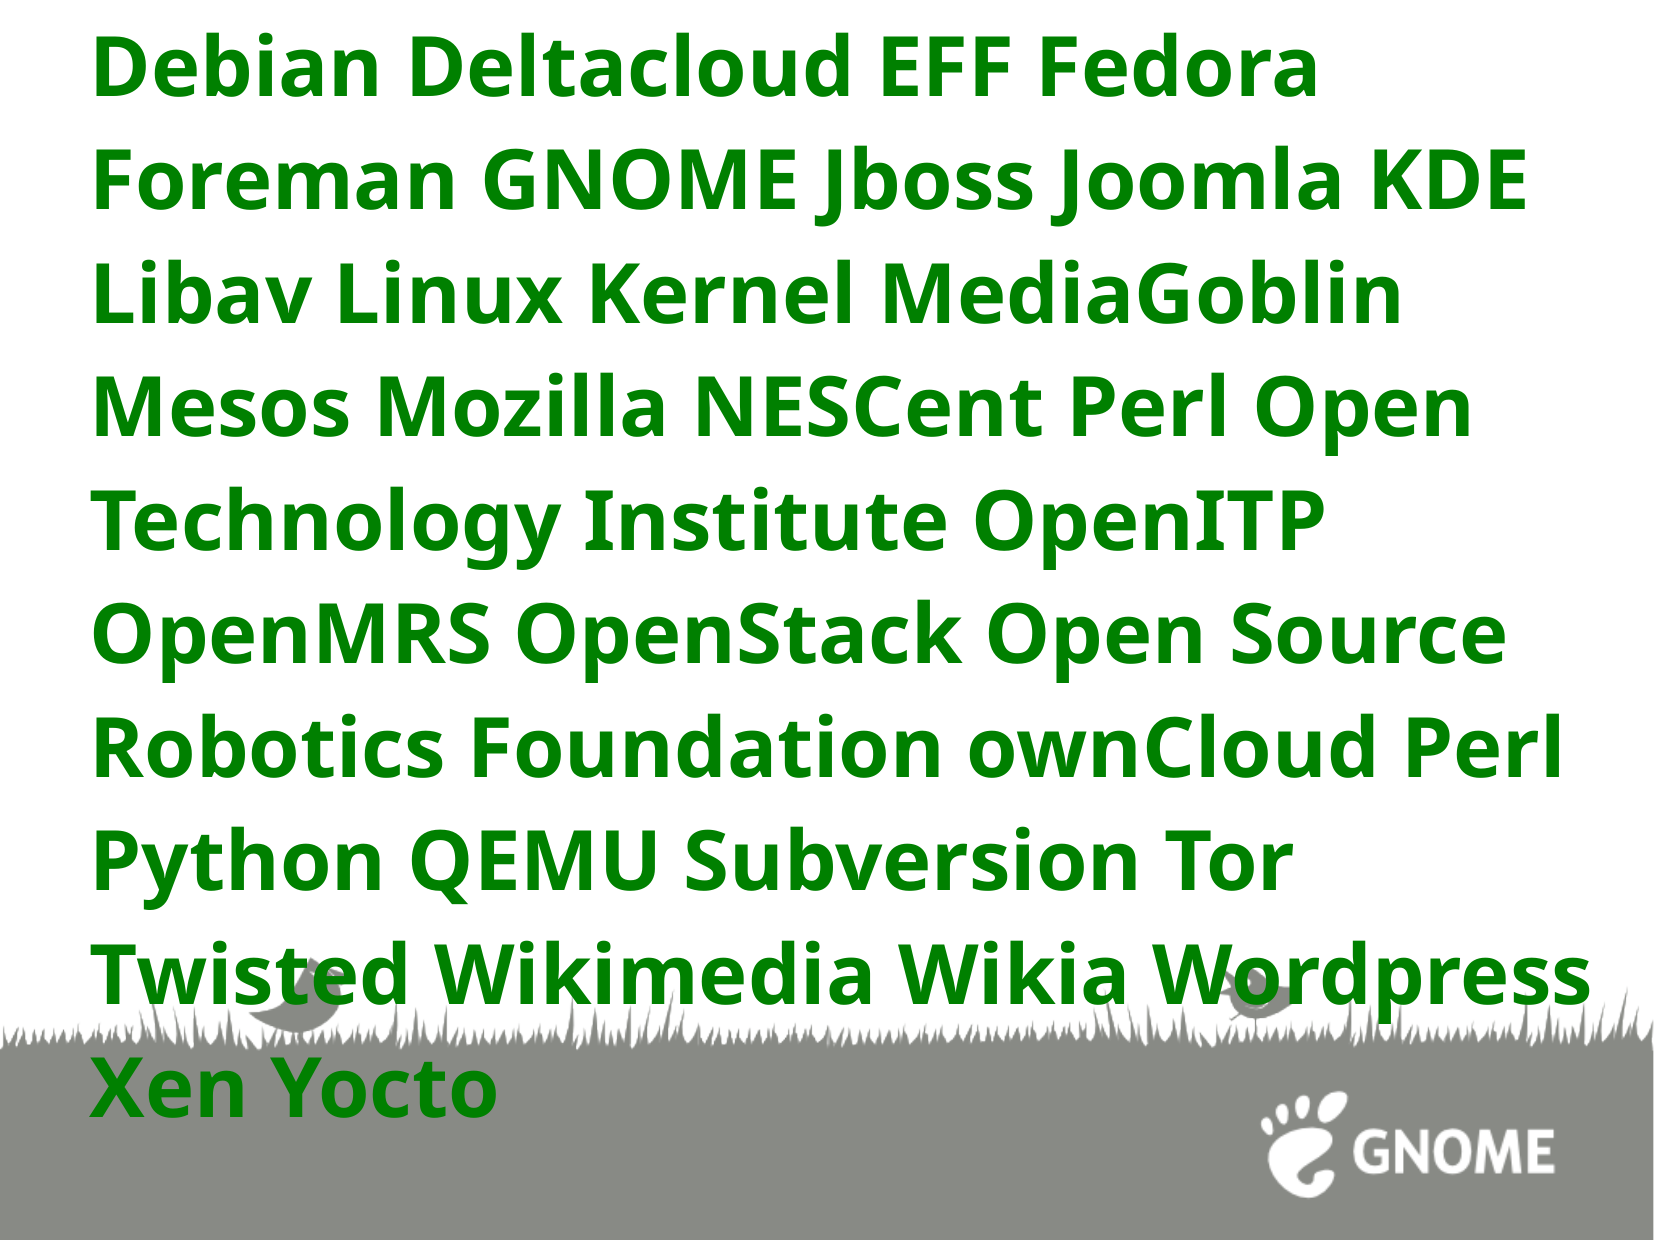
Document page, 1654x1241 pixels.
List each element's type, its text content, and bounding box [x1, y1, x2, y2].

text_box Debian Deltacloud EFF Fedora Foreman GNOME Jboss Joomla KDE Libav Linux Kernel MediaGoblin Mesos Mozilla NESCent Perl Open Technology Institute OpenITP OpenMRS OpenStack Open Source Robotics Foundation ownCloud Perl Python QEMU Subversion Tor Twisted Wikimedia Wikia Wordpress Xen Yocto [75, 0, 1613, 1021]
picture [0, 0, 1654, 1241]
